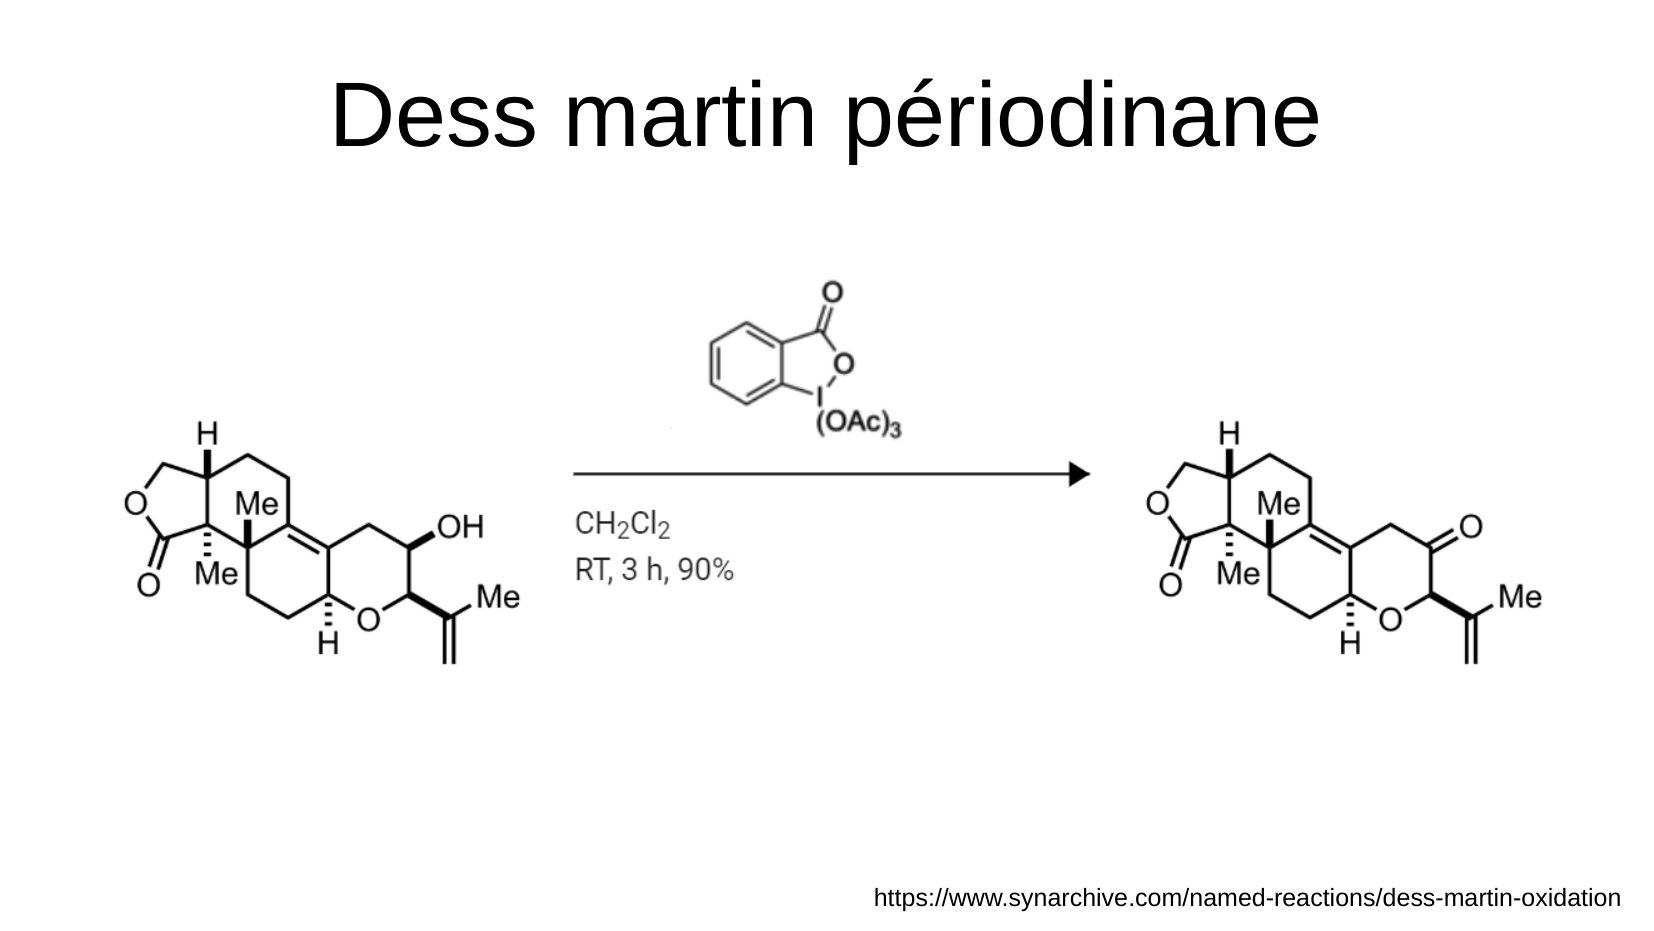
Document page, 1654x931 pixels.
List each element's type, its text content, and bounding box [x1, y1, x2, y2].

text_box https://www.synarchive.com/named-reactions/dess-martin-oxidation [858, 876, 1654, 931]
title Dess martin périodinane [82, 37, 1571, 193]
picture [55, 271, 1609, 737]
